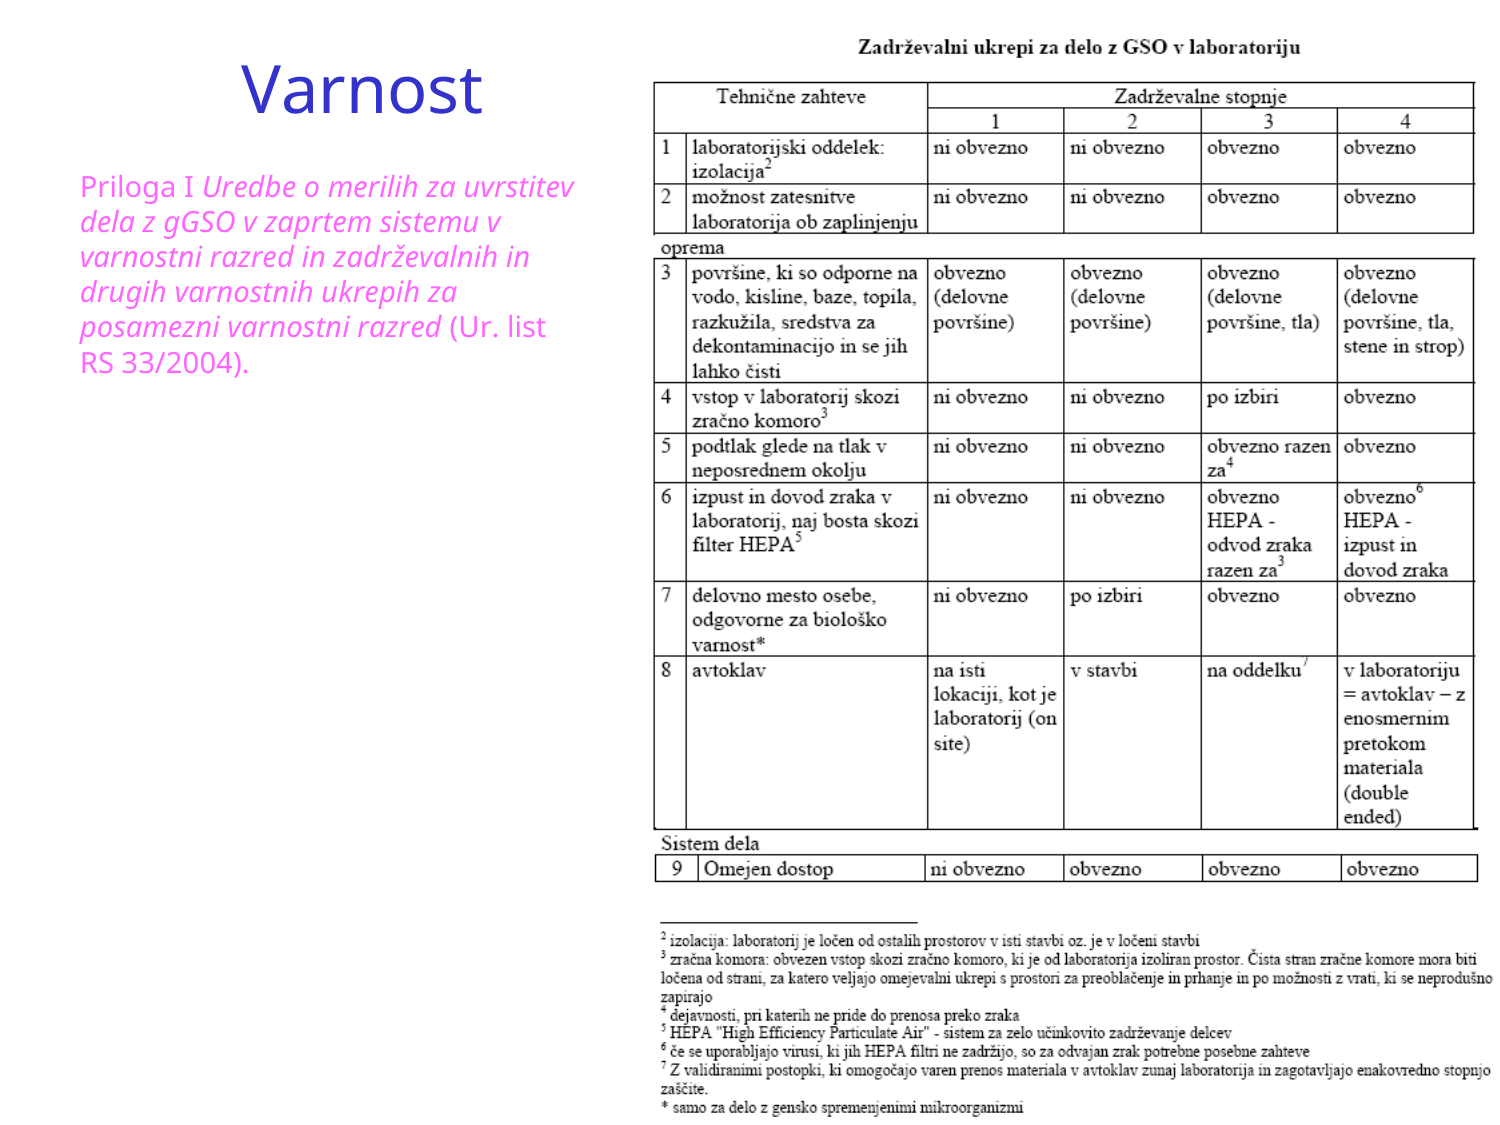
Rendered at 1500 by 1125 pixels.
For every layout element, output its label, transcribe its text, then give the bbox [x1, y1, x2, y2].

title Varnost [116, 38, 609, 134]
picture [635, 30, 1500, 1125]
list Priloga I Uredbe o merilih za uvrstitev dela z gGSO v zaprtem sistemu v varnostni razred in zadrževalnih in drugih varnostnih ukrepih za posamezni varnostni razred (Ur. list RS 33/2004). [64, 160, 597, 480]
